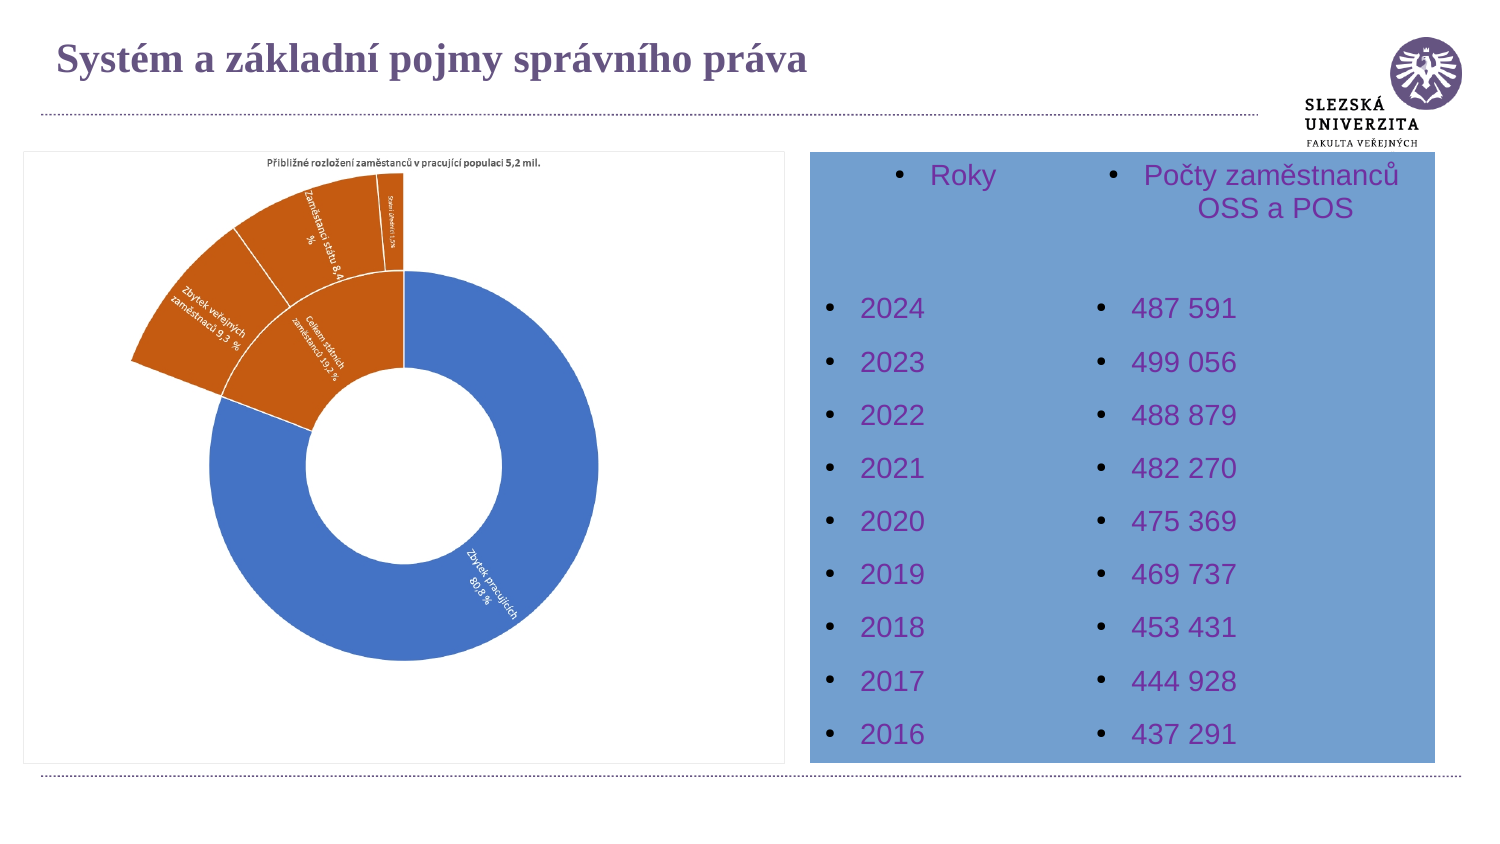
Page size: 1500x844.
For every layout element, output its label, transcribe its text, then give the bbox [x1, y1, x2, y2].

table_cell 469 737 [1081, 551, 1435, 604]
table_cell 2019 [810, 551, 1081, 604]
table_cell 488 879 [1081, 391, 1435, 445]
table_cell 2016 [810, 710, 1081, 763]
table_cell 2023 [810, 338, 1081, 391]
table_cell 437 291 [1081, 710, 1435, 763]
table_cell 499 056 [1081, 338, 1435, 391]
table_cell 2022 [810, 391, 1081, 445]
table_cell 444 928 [1081, 657, 1435, 710]
table_cell 2018 [810, 604, 1081, 657]
picture [23, 151, 785, 764]
table_header Počty zaměstnanců OSS a POS [1081, 152, 1435, 285]
title Systém a základní pojmy správního práva [41, 23, 911, 107]
table_header Roky [810, 152, 1081, 285]
table_cell 482 270 [1081, 445, 1435, 498]
table_cell 2020 [810, 498, 1081, 551]
table_cell 2017 [810, 657, 1081, 710]
table_cell 453 431 [1081, 604, 1435, 657]
table_cell 2021 [810, 445, 1081, 498]
table_cell 2024 [810, 285, 1081, 338]
table_cell 475 369 [1081, 498, 1435, 551]
table_cell 487 591 [1081, 285, 1435, 338]
